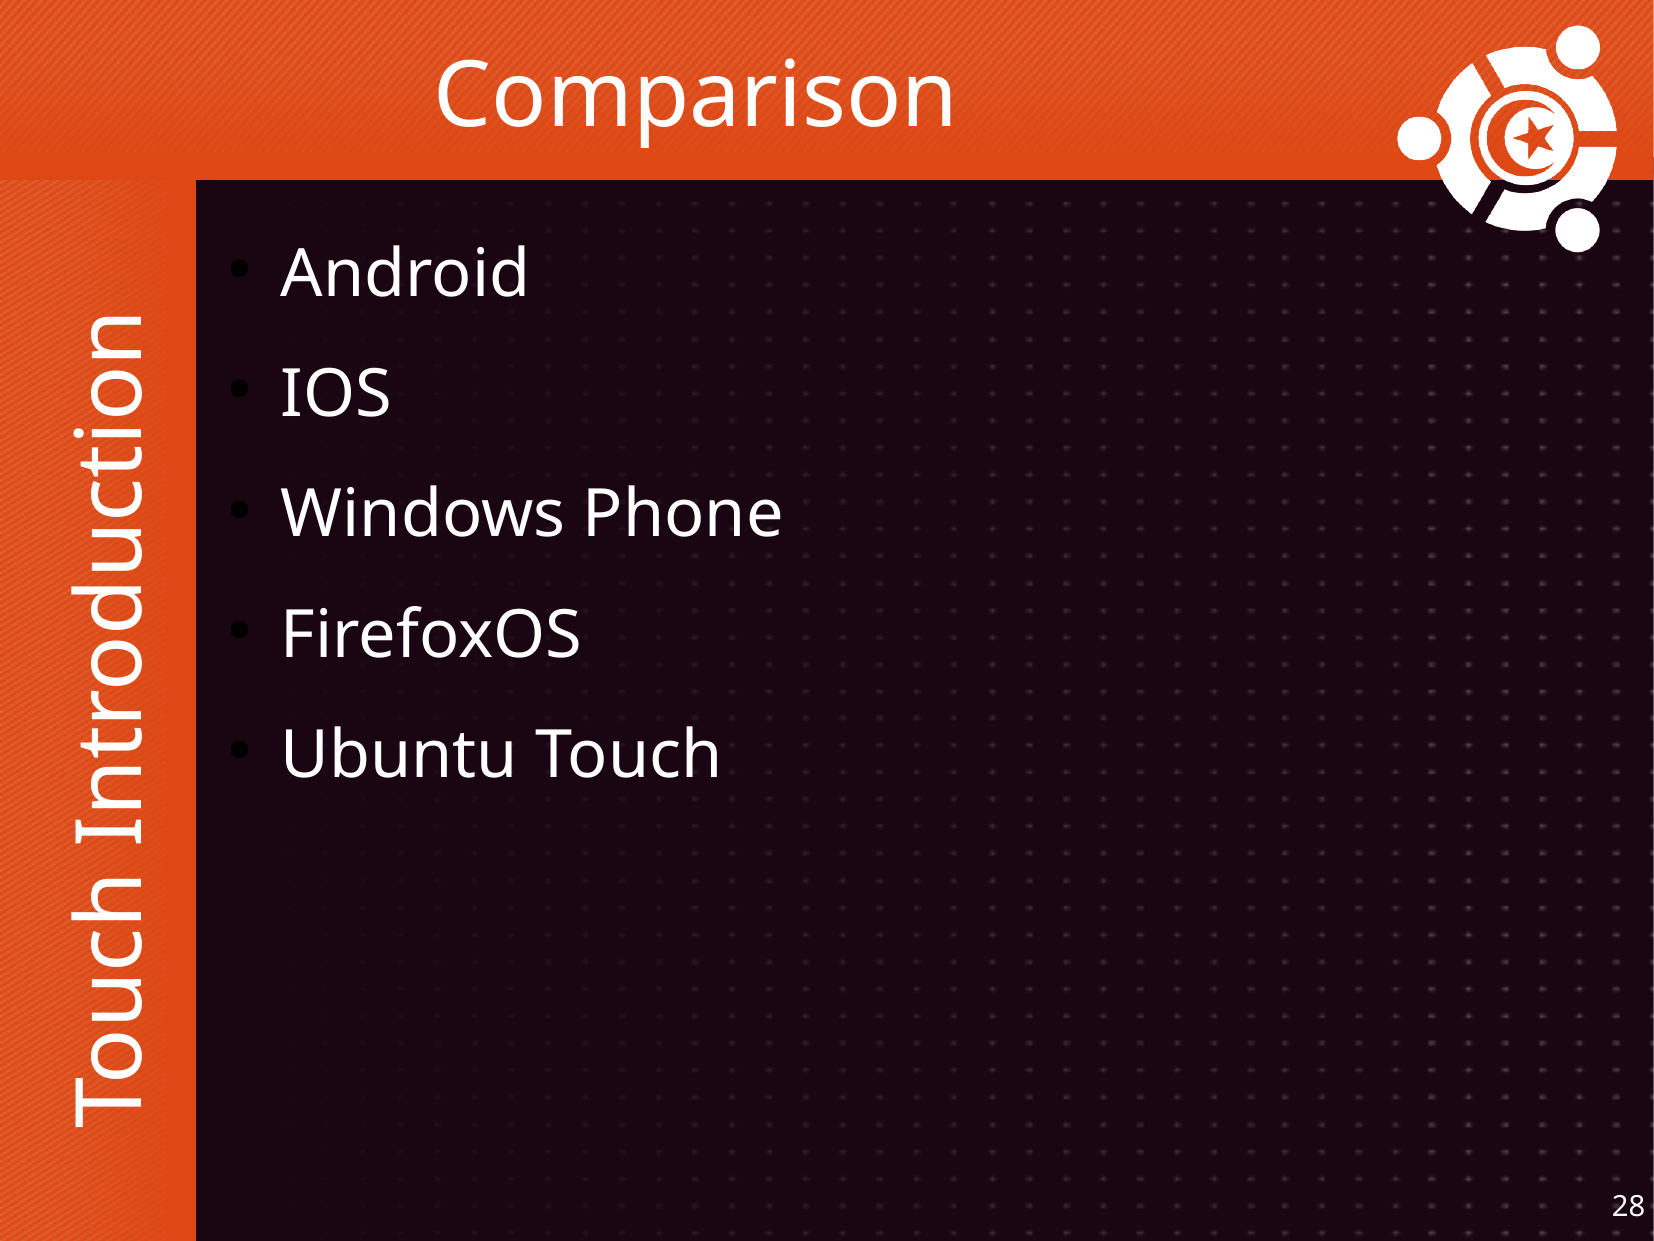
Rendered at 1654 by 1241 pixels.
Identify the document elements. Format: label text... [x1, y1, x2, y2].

list Android IOS Windows Phone FirefoxOS Ubuntu Touch [210, 225, 1639, 1186]
picture [0, 0, 1654, 1241]
title Comparison [0, 2, 1394, 181]
title Touch Introduction [17, 210, 196, 1229]
